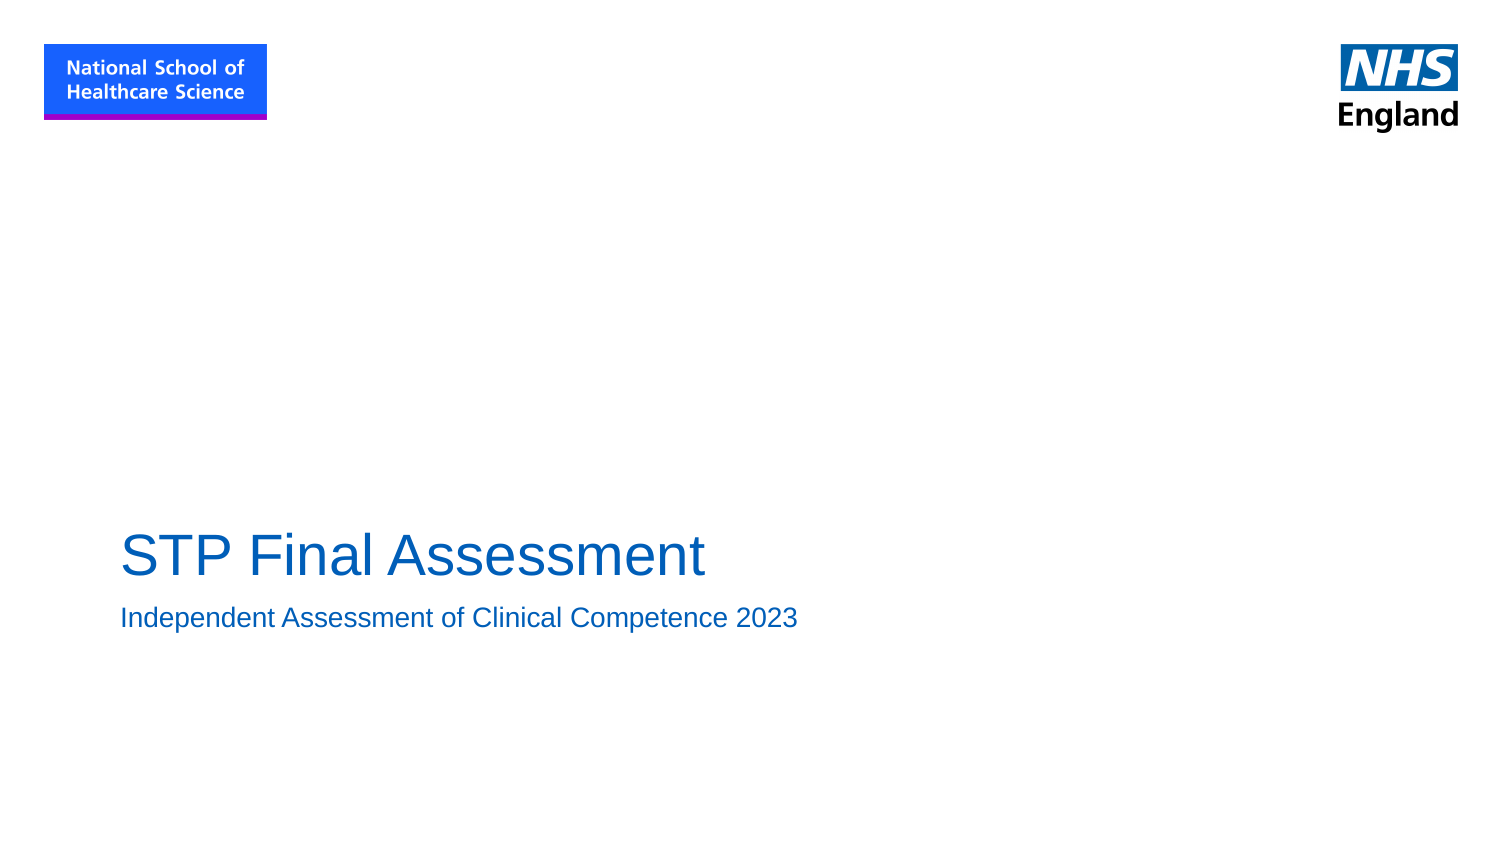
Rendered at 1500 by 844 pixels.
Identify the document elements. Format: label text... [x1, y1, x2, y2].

text_box STP Final Assessment [105, 517, 1231, 592]
text_box Independent Assessment of Clinical Competence 2023 [105, 595, 1231, 654]
